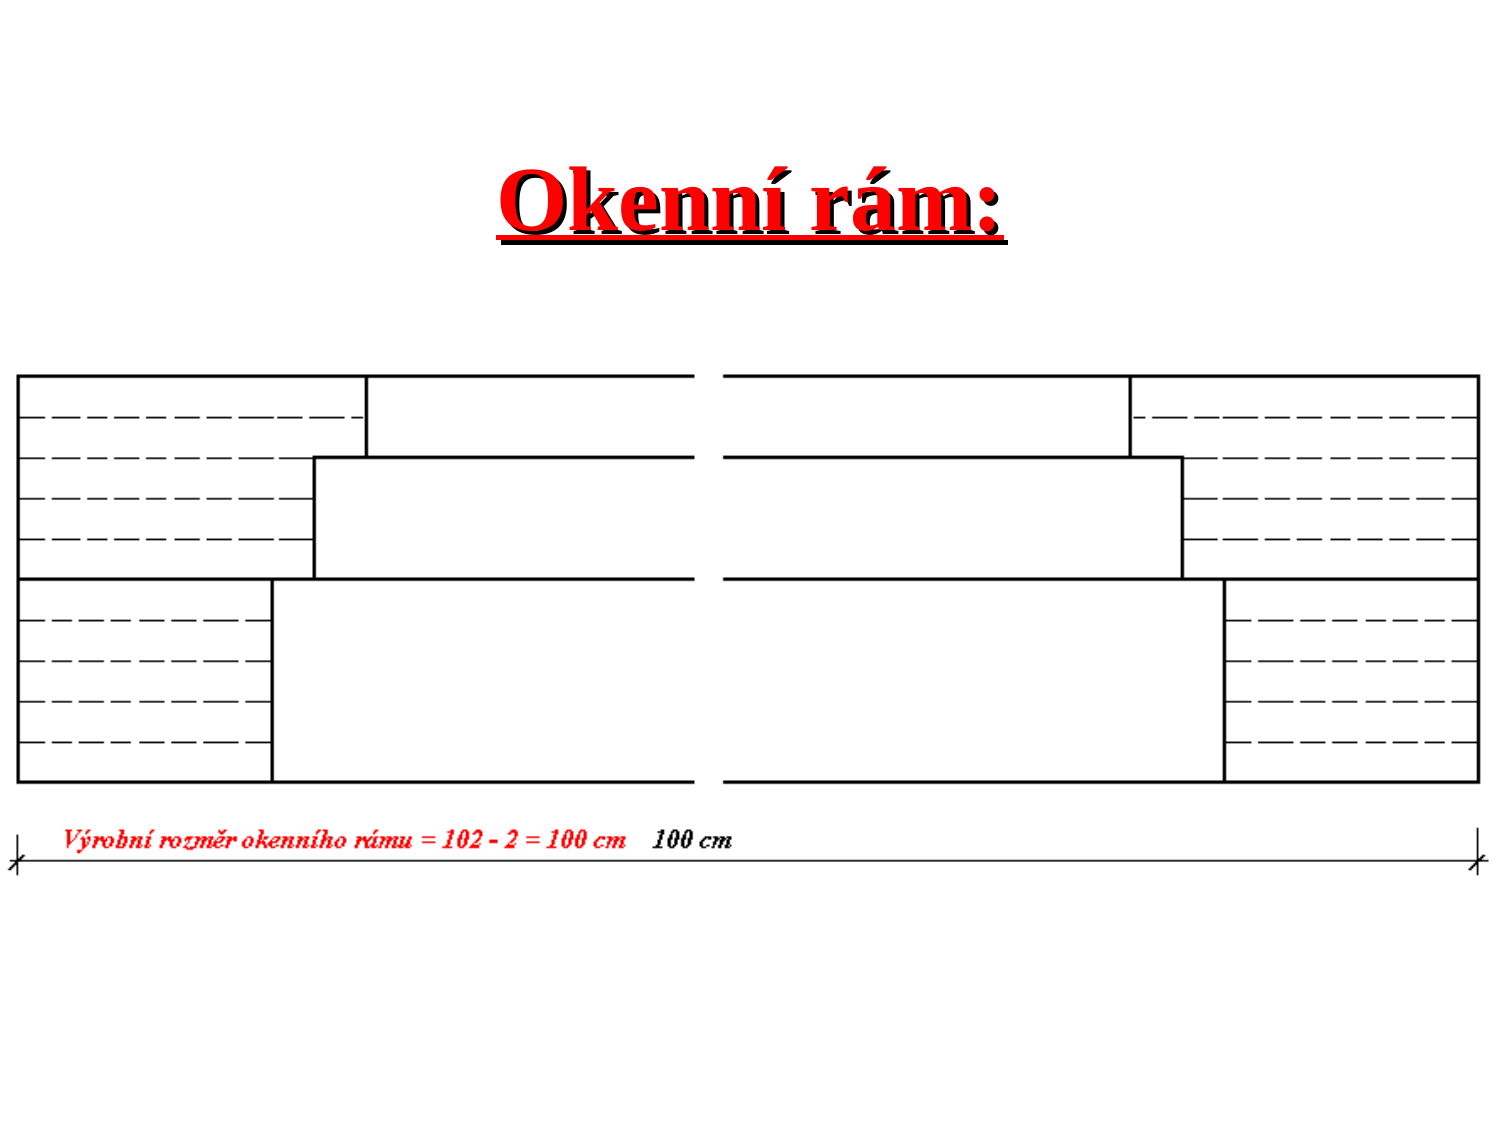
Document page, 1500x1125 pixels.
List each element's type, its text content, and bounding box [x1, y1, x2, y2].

title Okenní rám: [112, 99, 1388, 288]
text_box [0, 363, 1499, 884]
